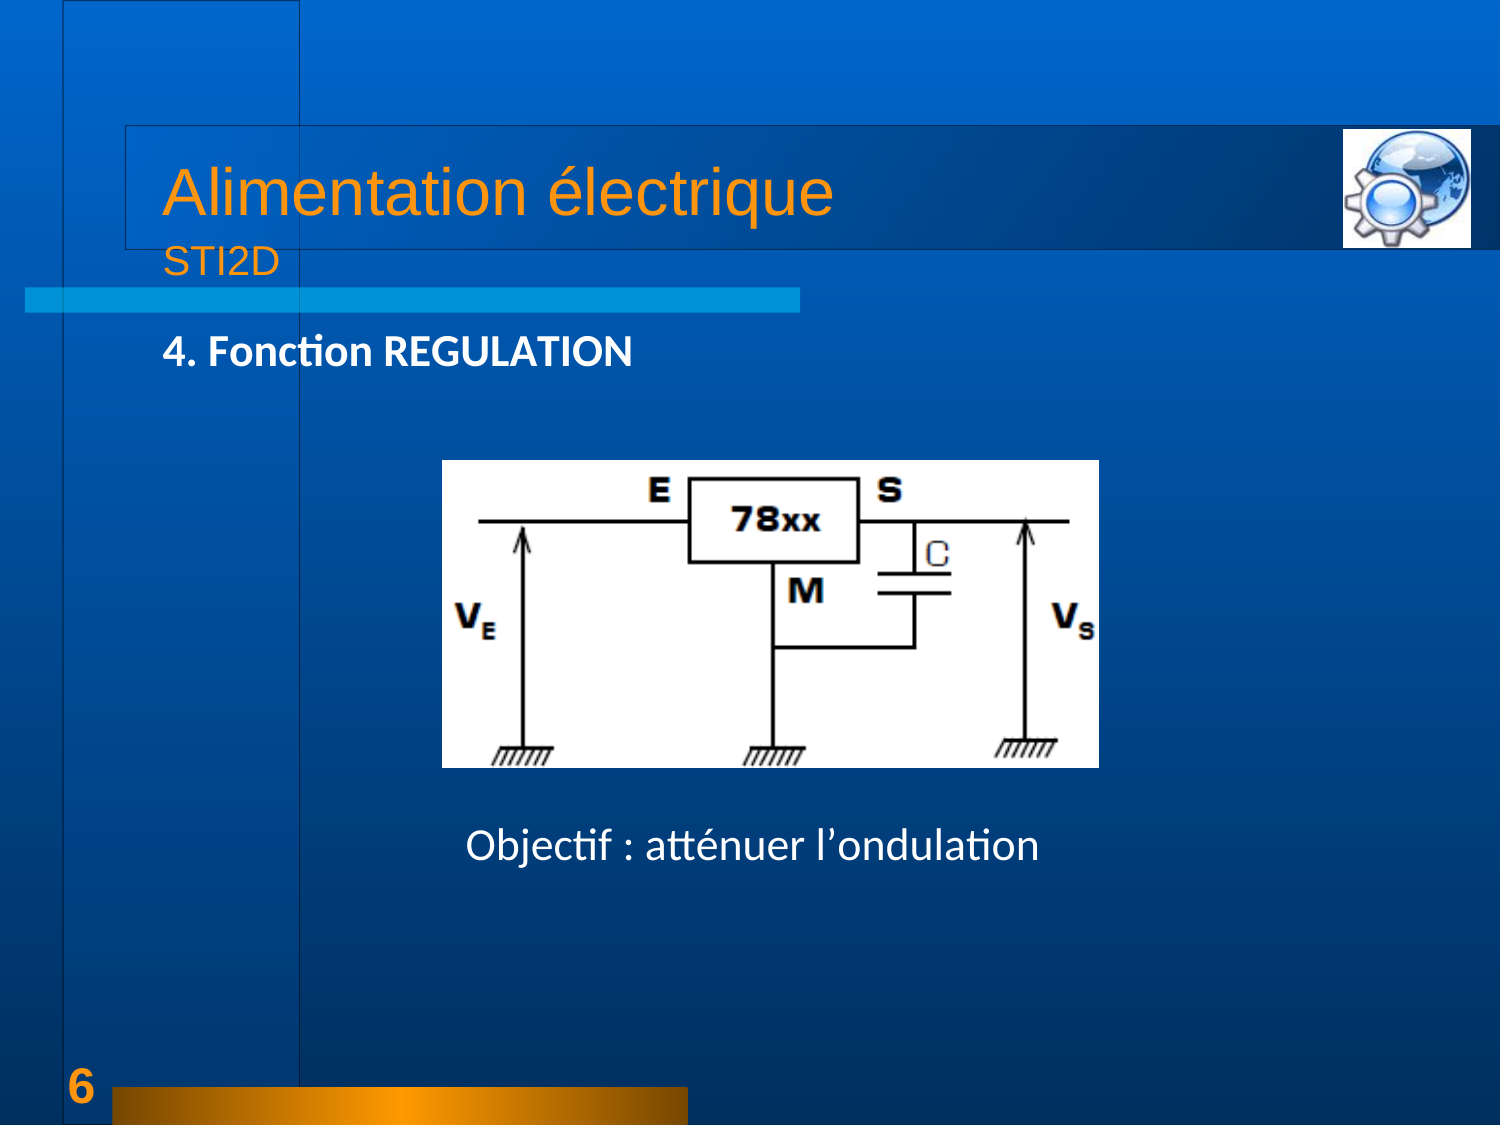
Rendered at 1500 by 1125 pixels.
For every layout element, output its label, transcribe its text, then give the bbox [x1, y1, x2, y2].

text_box Objectif : atténuer l’ondulation [324, 818, 1182, 945]
picture [1343, 129, 1471, 248]
picture [442, 460, 1099, 768]
text_box 4. Fonction REGULATION [147, 324, 1415, 1013]
